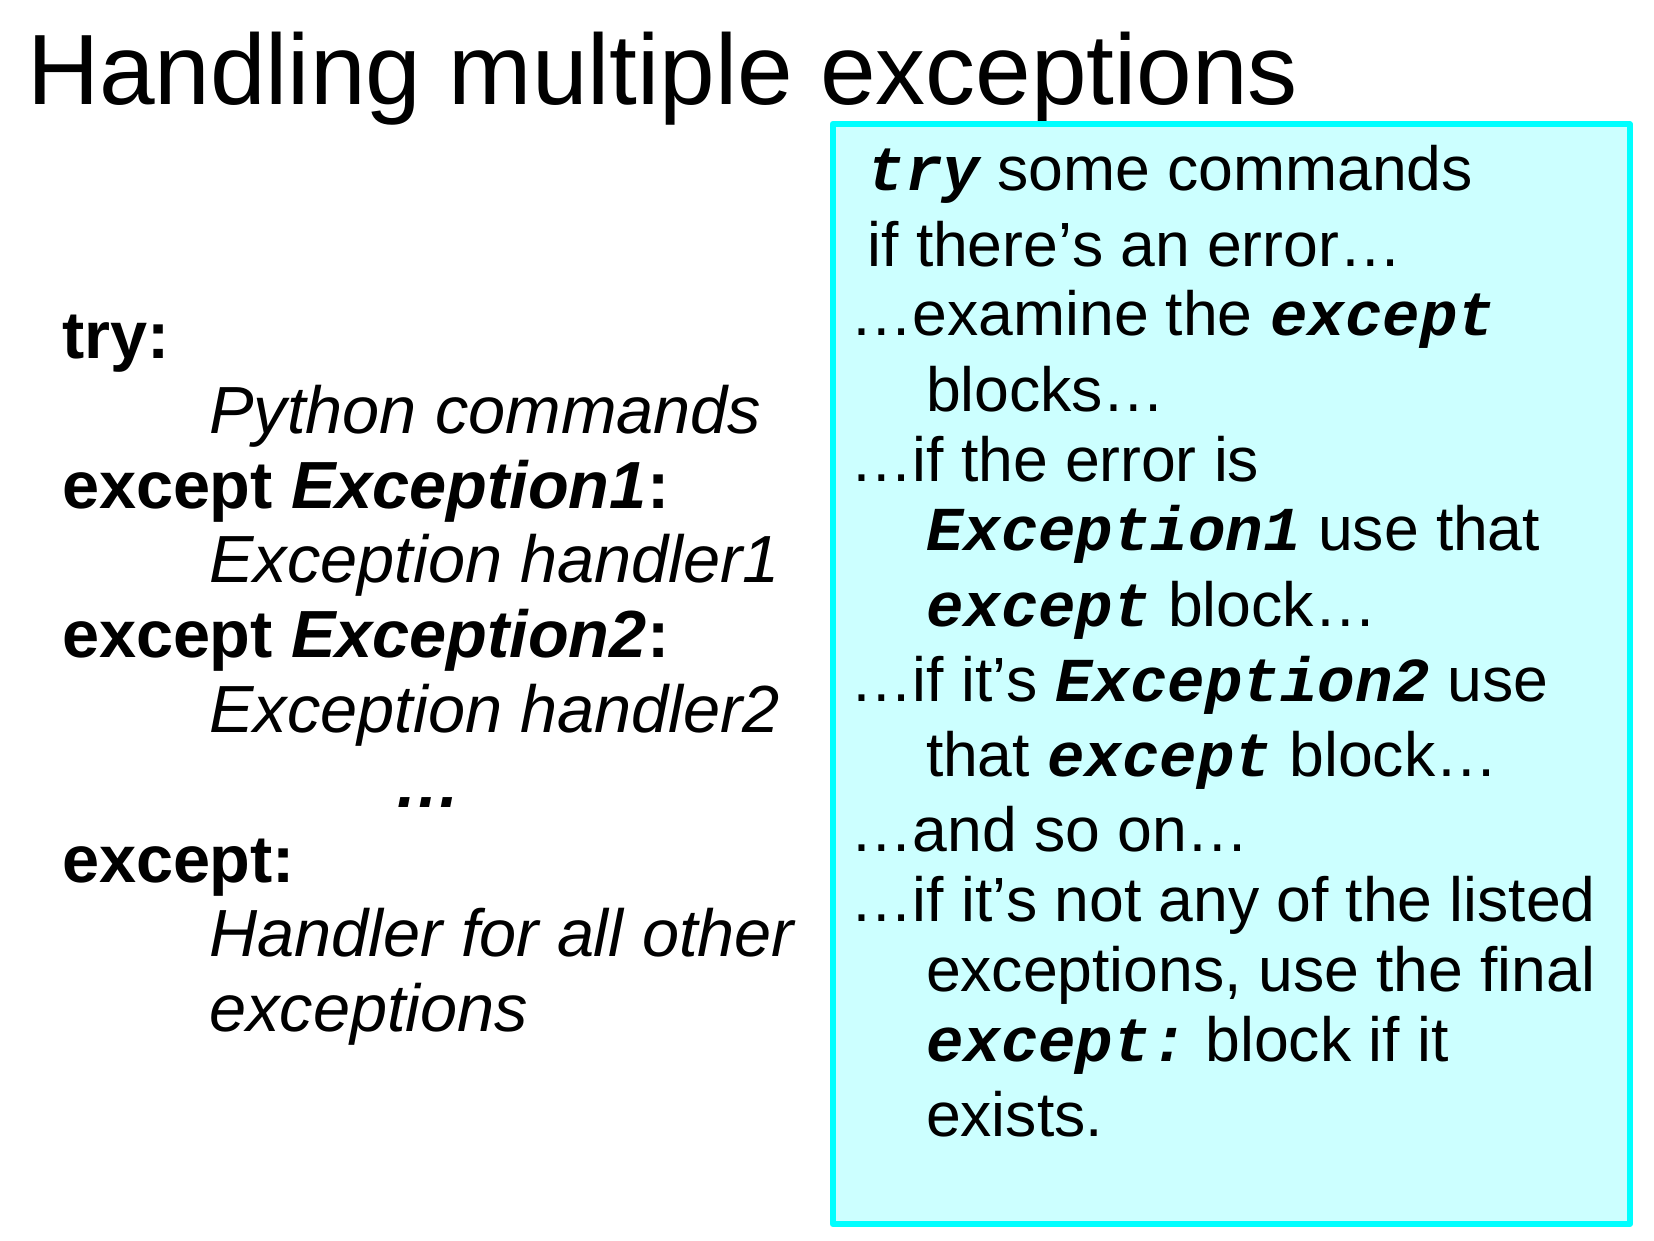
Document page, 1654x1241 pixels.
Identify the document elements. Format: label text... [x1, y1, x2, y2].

text_box try: Python commands except Exception1: Exception handler1 except Exception2: Exception handler2 … except: Handler for all other exceptions [47, 290, 810, 1054]
text_box Handling multiple exceptions [12, 6, 1314, 134]
text_box try some commands if there’s an error… …examine the except blocks… …if the error is Exception1 use that except block… …if it’s Exception2 use that except block… …and so on… …if it’s not any of the listed exceptions, use the final except: block if it exists. [832, 124, 1630, 1225]
